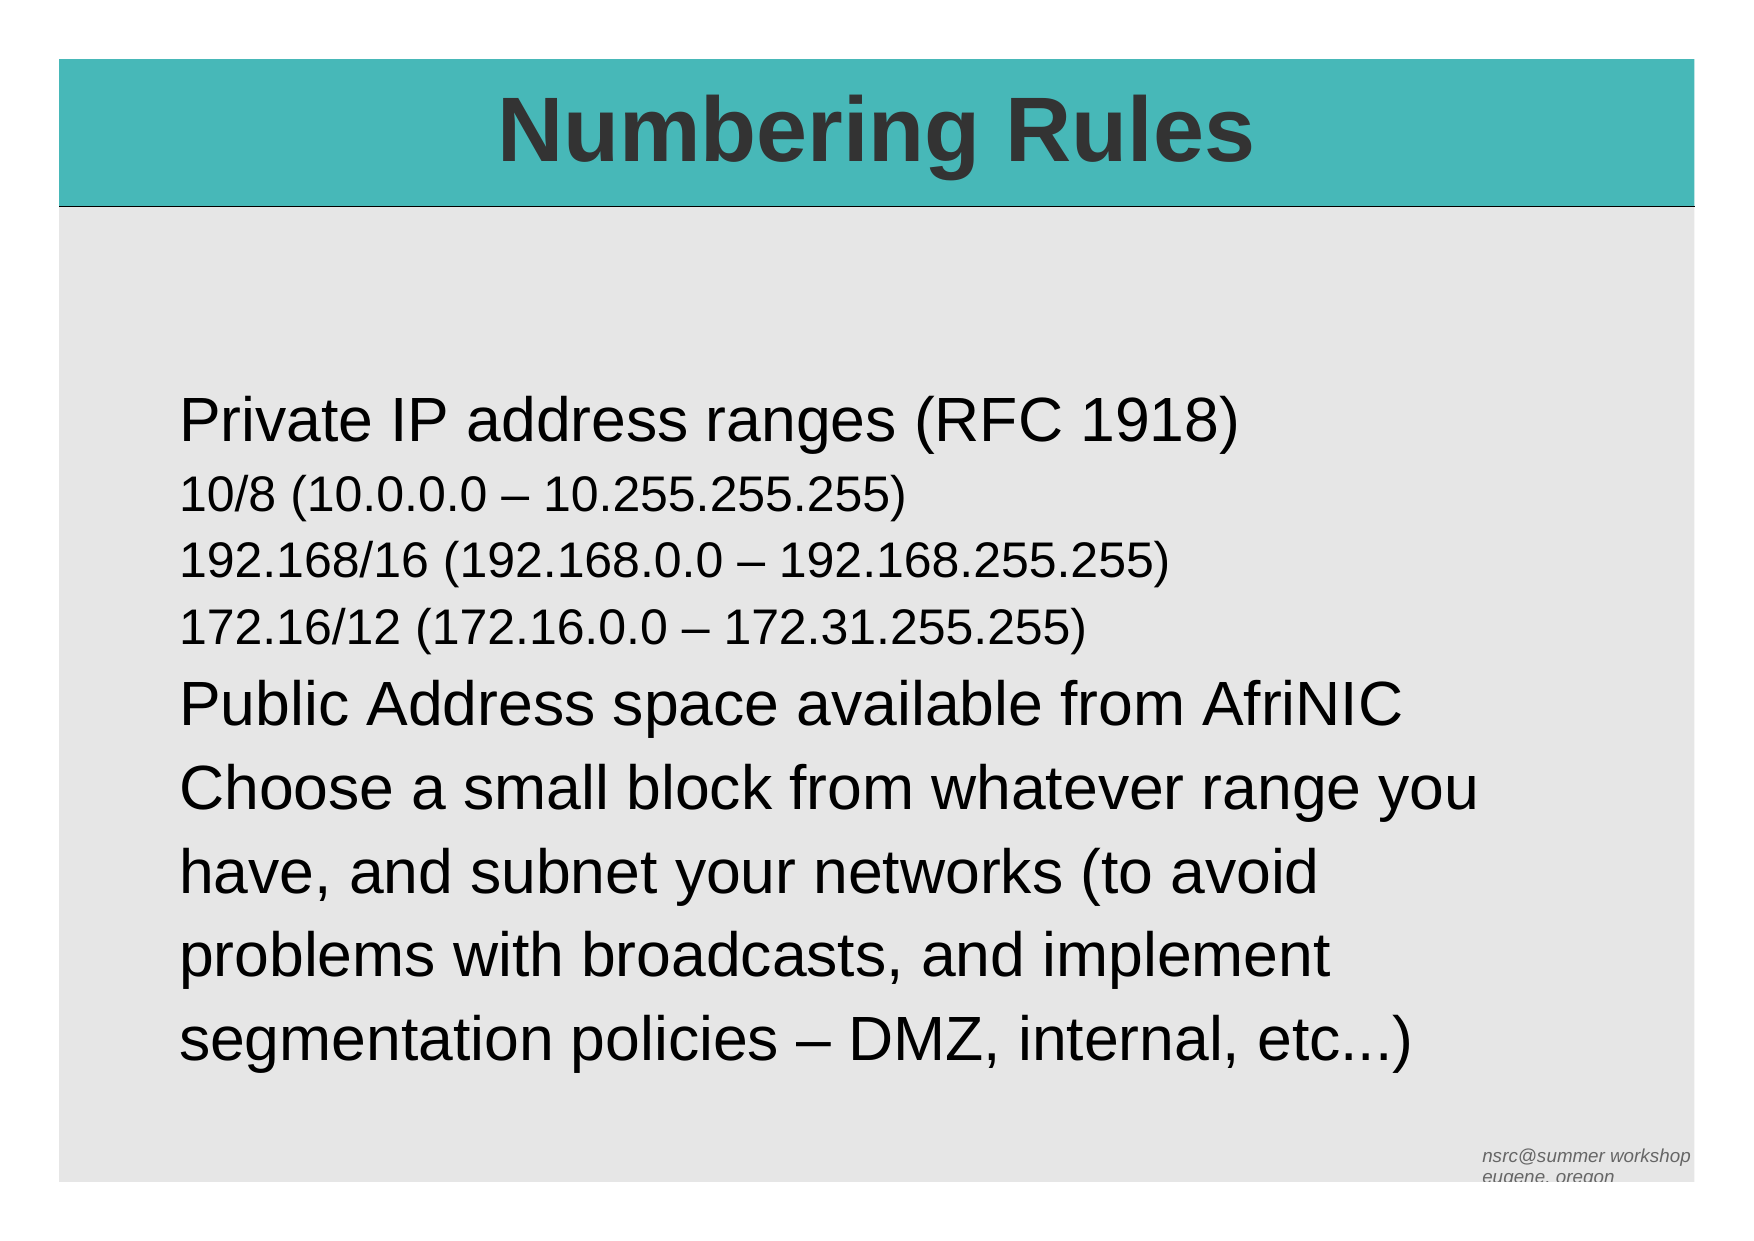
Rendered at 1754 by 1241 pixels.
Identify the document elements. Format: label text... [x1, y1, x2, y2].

list Private IP address ranges (RFC 1918) 10/8 (10.0.0.0 – 10.255.255.255) 192.168/16 (192.168.0.0 – 192.168.255.255) 172.16/12 (172.16.0.0 – 172.31.255.255) Public Address space available from AfriNIC Choose a small block from whatever range you have, and subnet your networks (to avoid problems with broadcasts, and implement segmentation policies – DMZ, internal, etc...) [179, 371, 1576, 1079]
title Numbering Rules [59, 41, 1695, 219]
